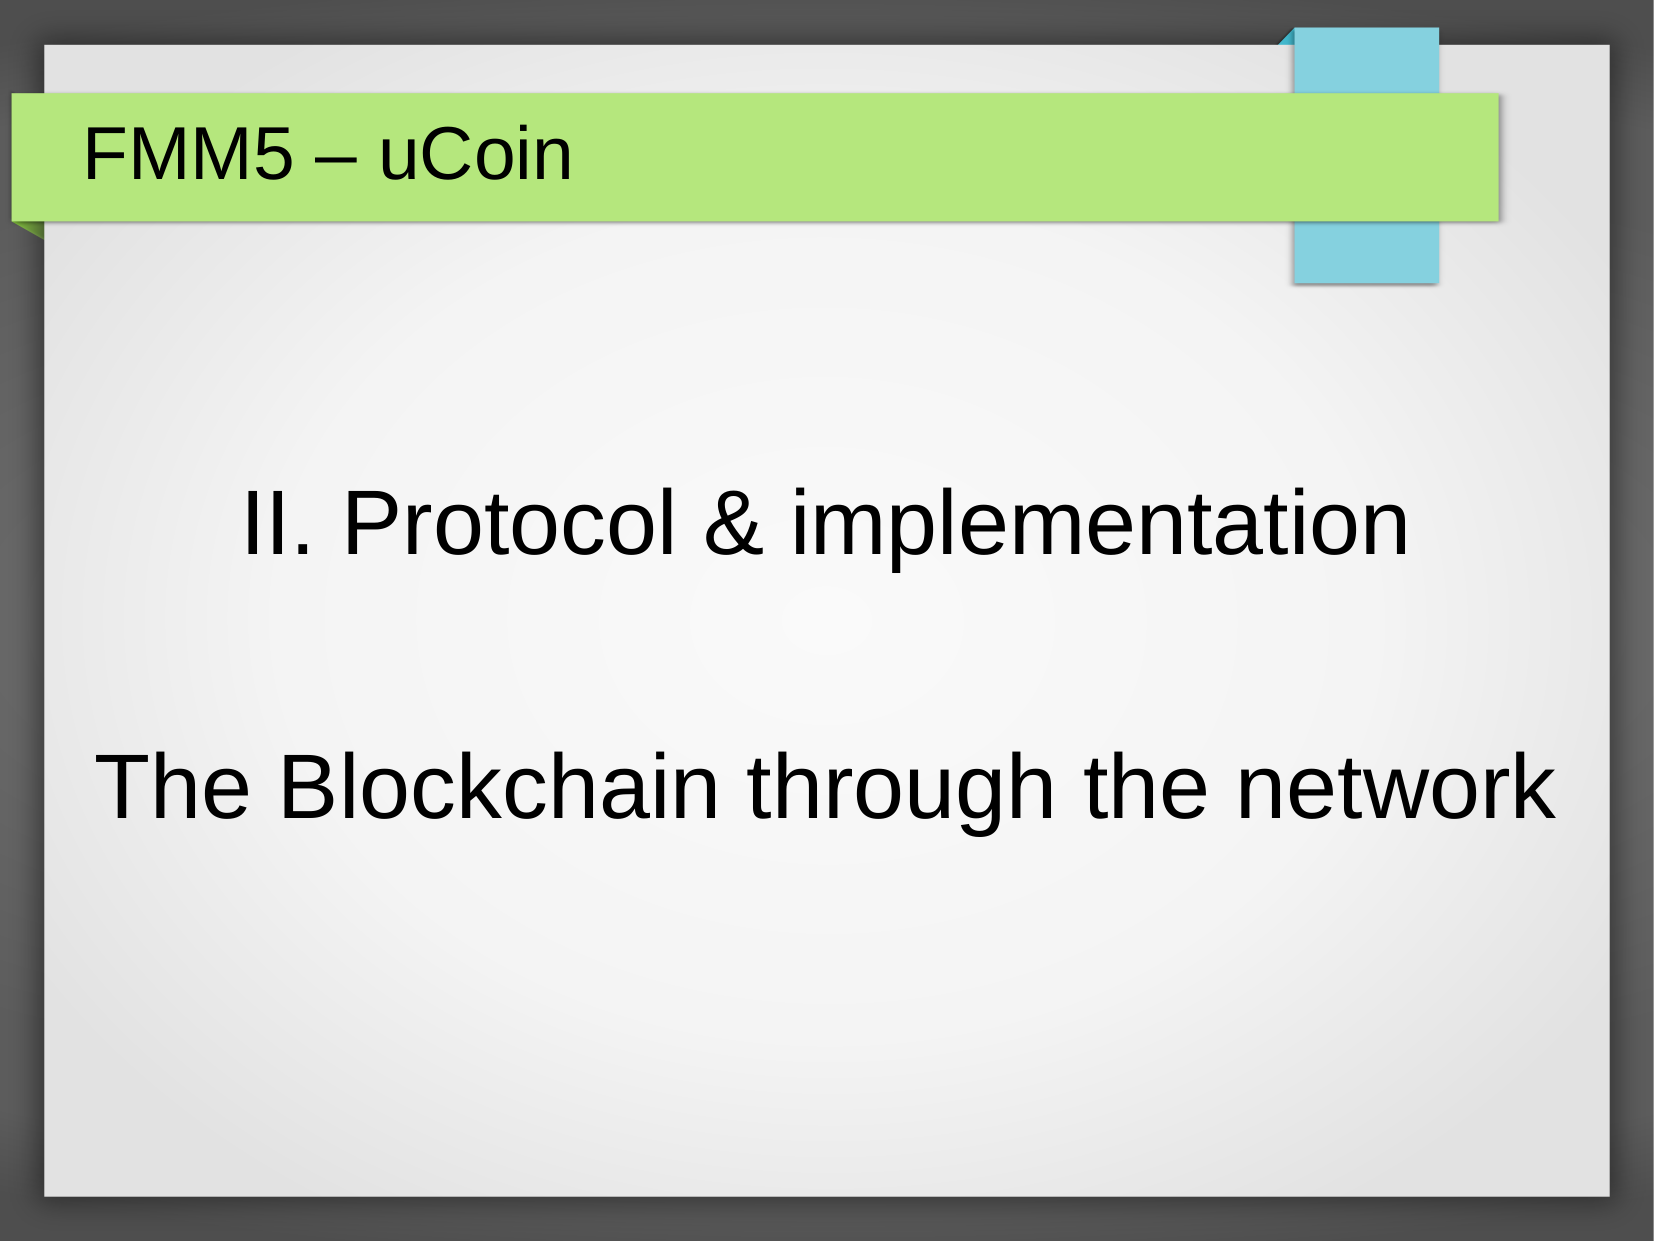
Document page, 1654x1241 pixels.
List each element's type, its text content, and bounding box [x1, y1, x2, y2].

list II. Protocol & implementation The Blockchain through the network [82, 295, 1571, 1015]
picture [0, 0, 1654, 1241]
title FMM5 – uCoin [82, 94, 1264, 213]
